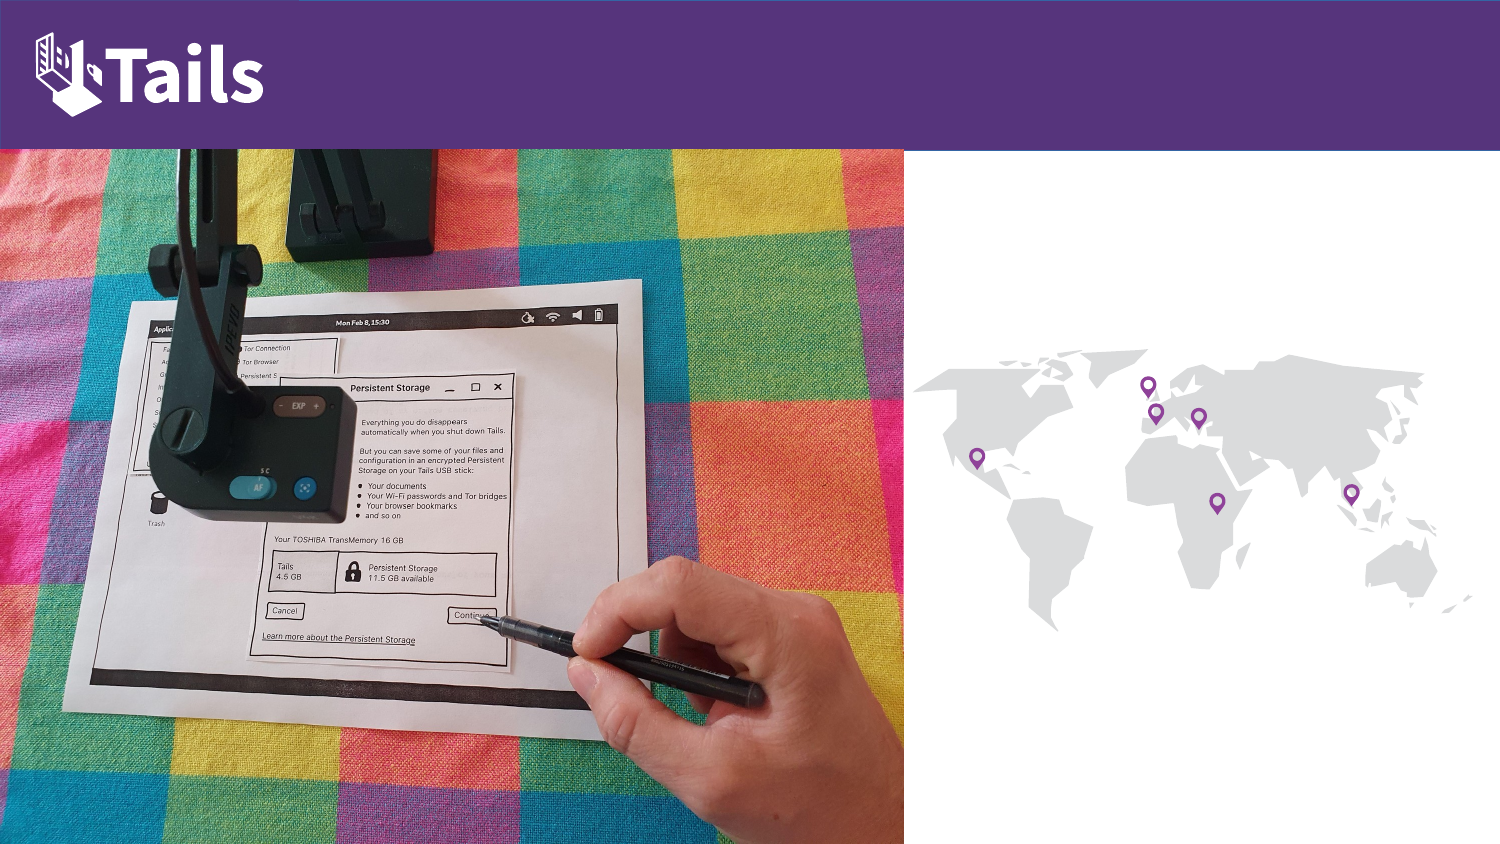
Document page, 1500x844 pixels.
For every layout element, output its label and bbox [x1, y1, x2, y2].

picture [655, 805, 666, 813]
picture [0, 149, 1500, 844]
picture [536, 810, 546, 814]
picture [634, 797, 638, 807]
